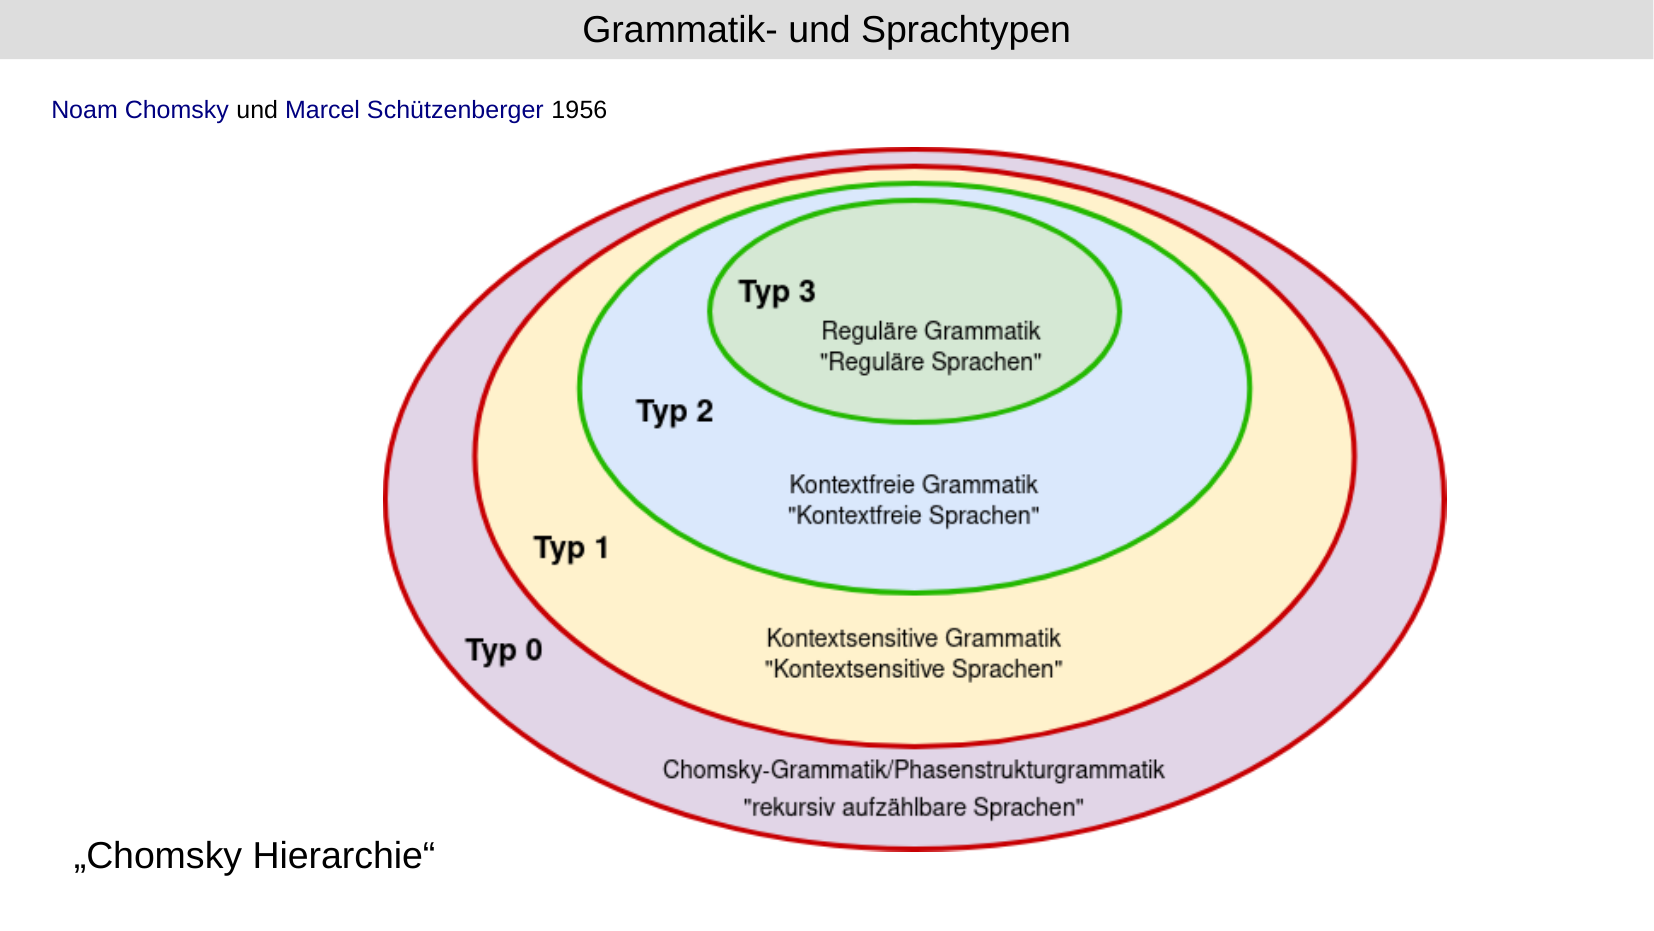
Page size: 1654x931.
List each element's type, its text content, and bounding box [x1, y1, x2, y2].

title Grammatik- und Sprachtypen [0, 0, 1654, 60]
text_box Noam Chomsky und Marcel Schützenberger 1956 [29, 88, 680, 160]
picture [383, 147, 1447, 852]
text_box „Chomsky Hierarchie“ [59, 826, 451, 894]
